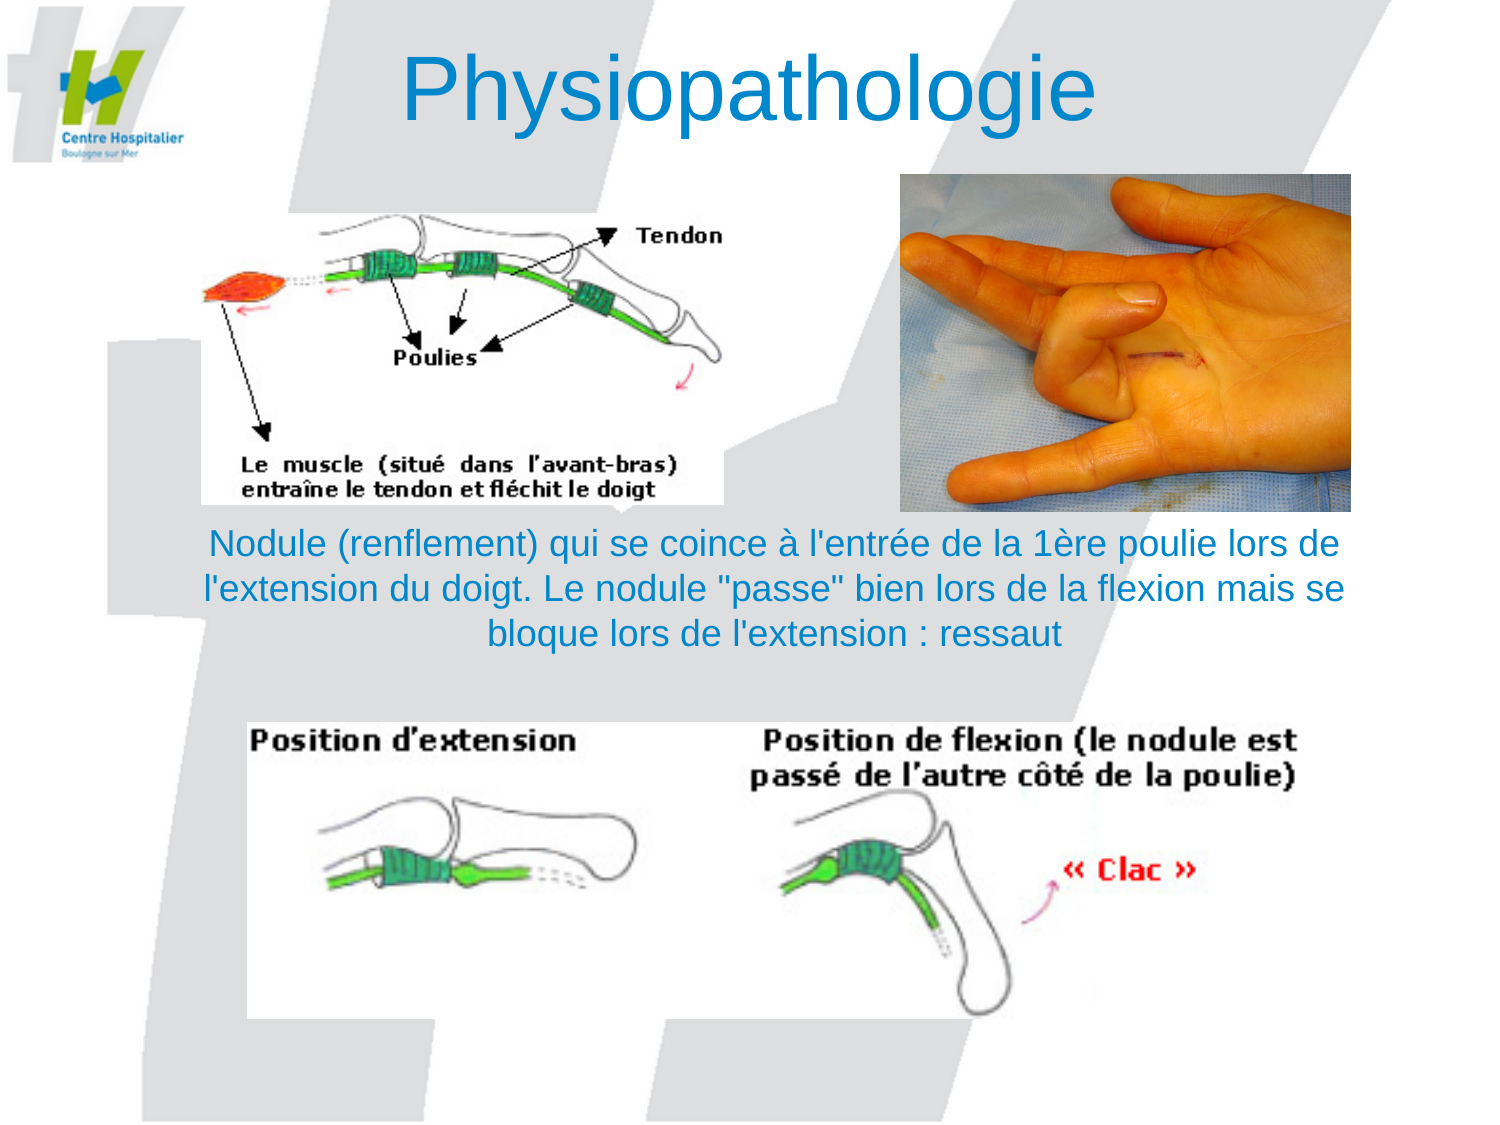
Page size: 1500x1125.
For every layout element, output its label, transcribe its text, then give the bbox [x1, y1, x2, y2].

picture [247, 722, 1303, 1020]
text_box Nodule (renflement) qui se coince à l'entrée de la 1ère poulie lors de l'extension du doigt. Le nodule "passe" bien lors de la flexion mais se bloque lors de l'extension : ressaut [132, 511, 1417, 663]
title Physiopathologie [75, 21, 1425, 257]
picture [900, 174, 1351, 512]
picture [201, 213, 724, 505]
